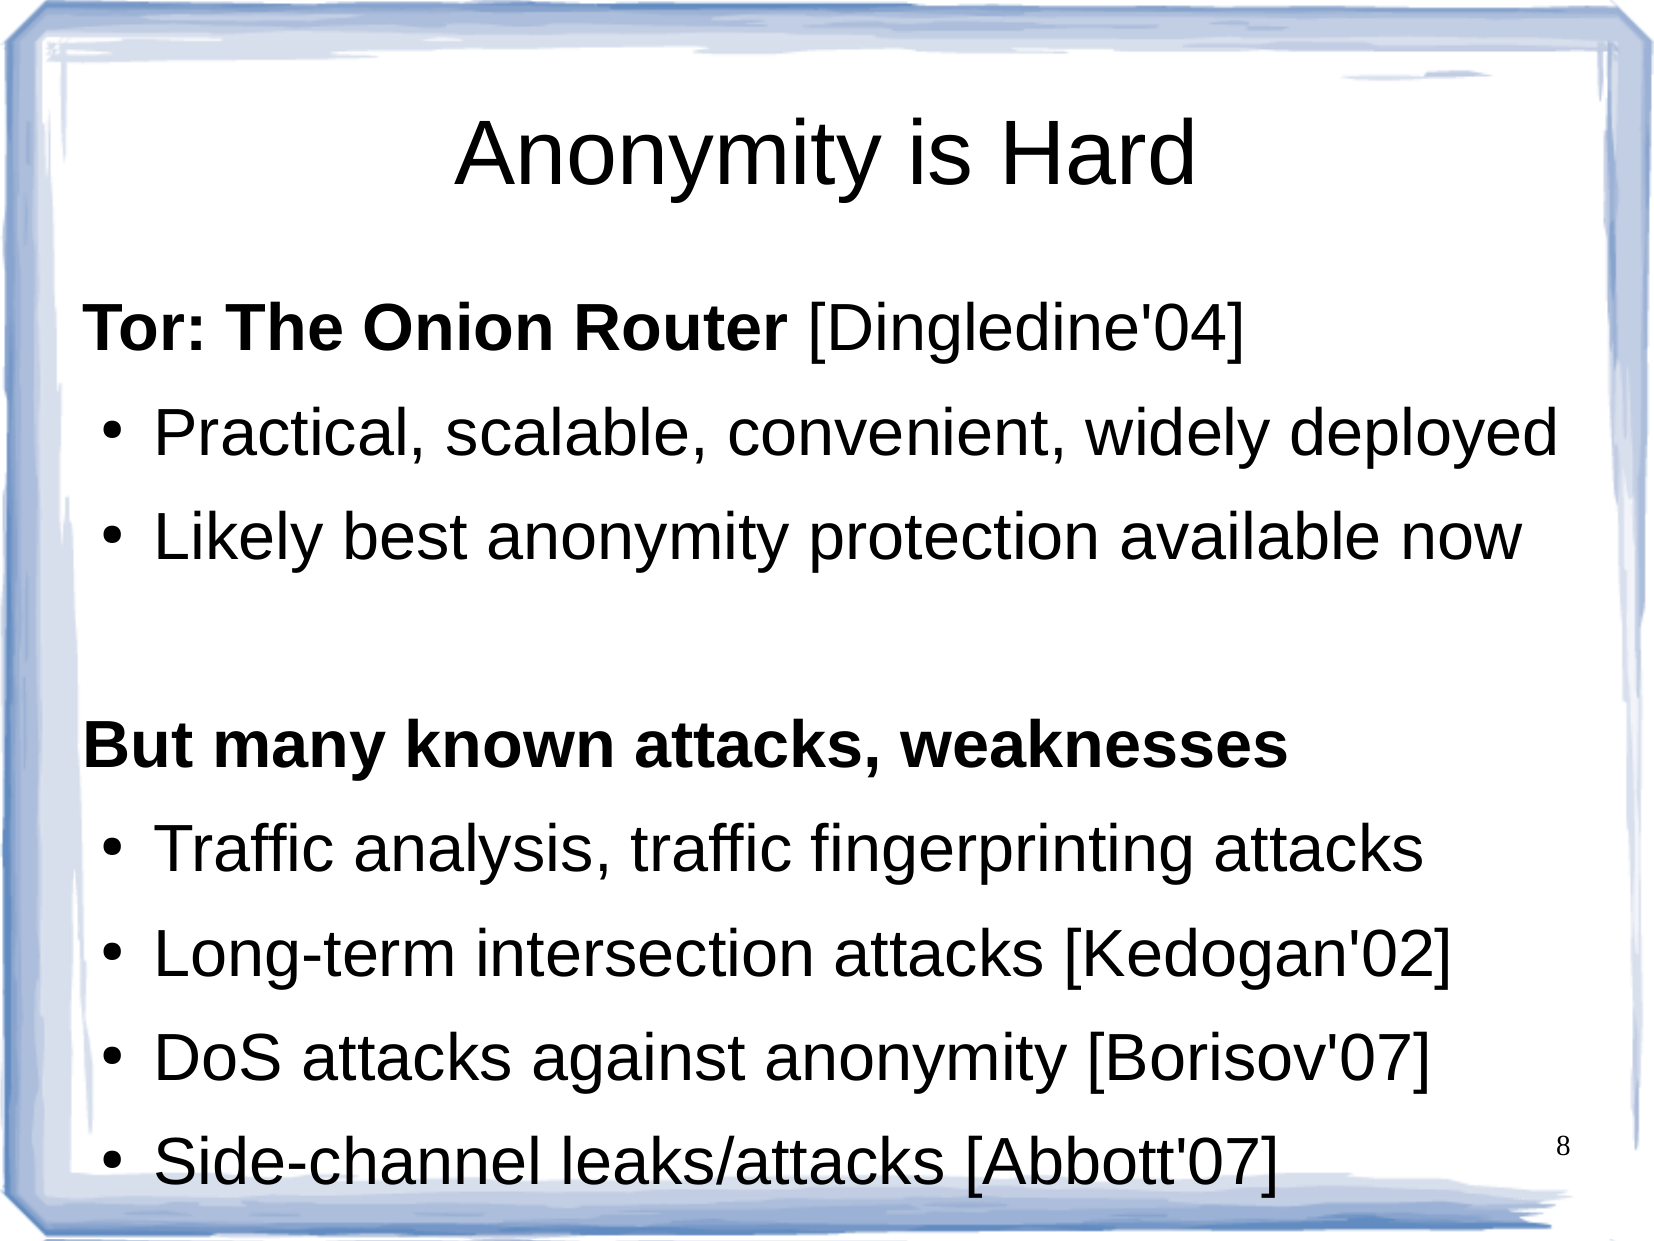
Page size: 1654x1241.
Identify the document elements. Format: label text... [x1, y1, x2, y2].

list Tor: The Onion Router [Dingledine'04] Practical, scalable, convenient, widely deployed Likely best anonymity protection available now But many known attacks, weaknesses Traffic analysis, traffic fingerprinting attacks Long-term intersection attacks [Kedogan'02] DoS attacks against anonymity [Borisov'07] Side-channel leaks/attacks [Abbott'07] [82, 290, 1571, 1197]
title Anonymity is Hard [82, 49, 1571, 257]
picture [0, 0, 1654, 1241]
